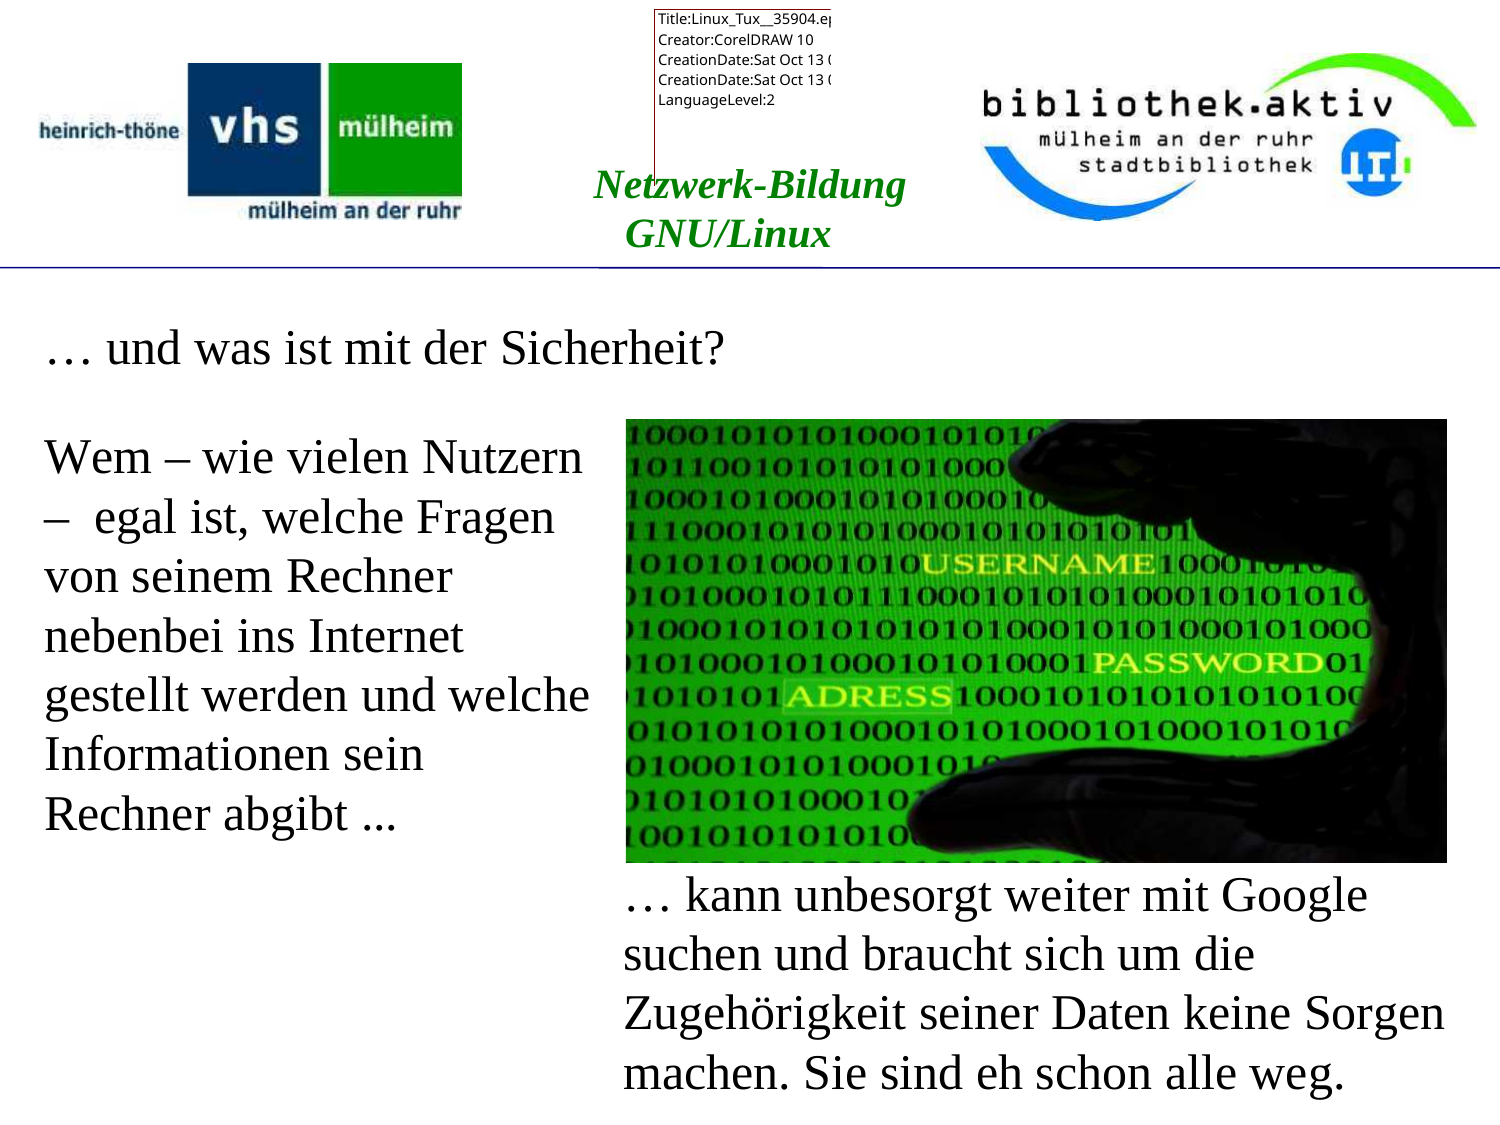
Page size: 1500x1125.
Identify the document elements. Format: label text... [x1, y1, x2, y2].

picture [38, 63, 462, 220]
text_box Wem – wie vielen Nutzern – egal ist, welche Fragen von seinem Rechner nebenbei ins Internet gestellt werden und welche Informationen sein Rechner abgibt ... [29, 419, 613, 851]
text_box [626, 419, 1447, 862]
text_box Netzwerk-Bildung GNU/Linux [578, 151, 934, 266]
picture [653, 8, 831, 151]
text_box … und was ist mit der Sicherheit? [29, 309, 768, 385]
picture [980, 53, 1477, 221]
text_box … kann unbesorgt weiter mit Google suchen und braucht sich um die Zugehörigkeit seiner Daten keine Sorgen machen. Sie sind eh schon alle weg. [608, 856, 1477, 1125]
